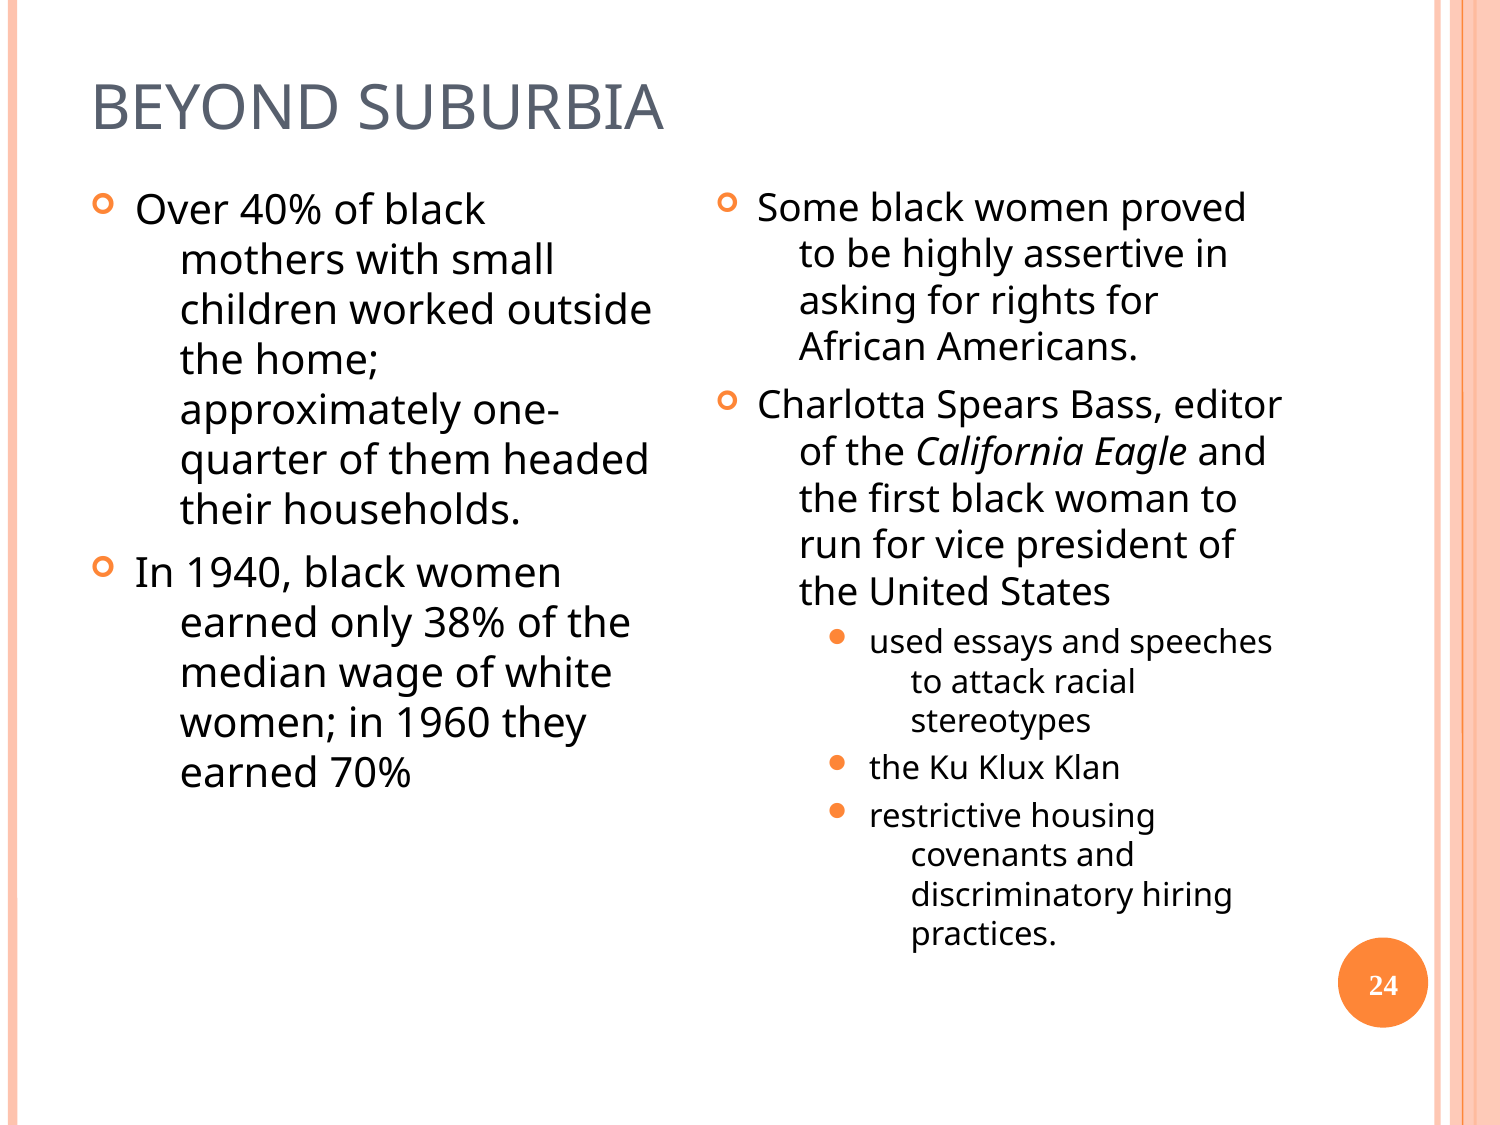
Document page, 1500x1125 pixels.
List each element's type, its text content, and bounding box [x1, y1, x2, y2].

title Beyond Suburbia [75, 45, 1300, 150]
list Over 40% of black mothers with small children worked outside the home; approximately one-quarter of them headed their households. In 1940, black women earned only 38% of the median wage of white women; in 1960 they earned 70% [75, 174, 676, 1013]
list Some black women proved to be highly assertive in asking for rights for African Americans. Charlotta Spears Bass, editor of the California Eagle and the first black woman to run for vice president of the United States used essays and speeches to attack racial stereotypes the Ku Klux Klan restrictive housing covenants and discriminatory hiring practices. [700, 174, 1301, 1013]
text_box [1333, 940, 1434, 1027]
